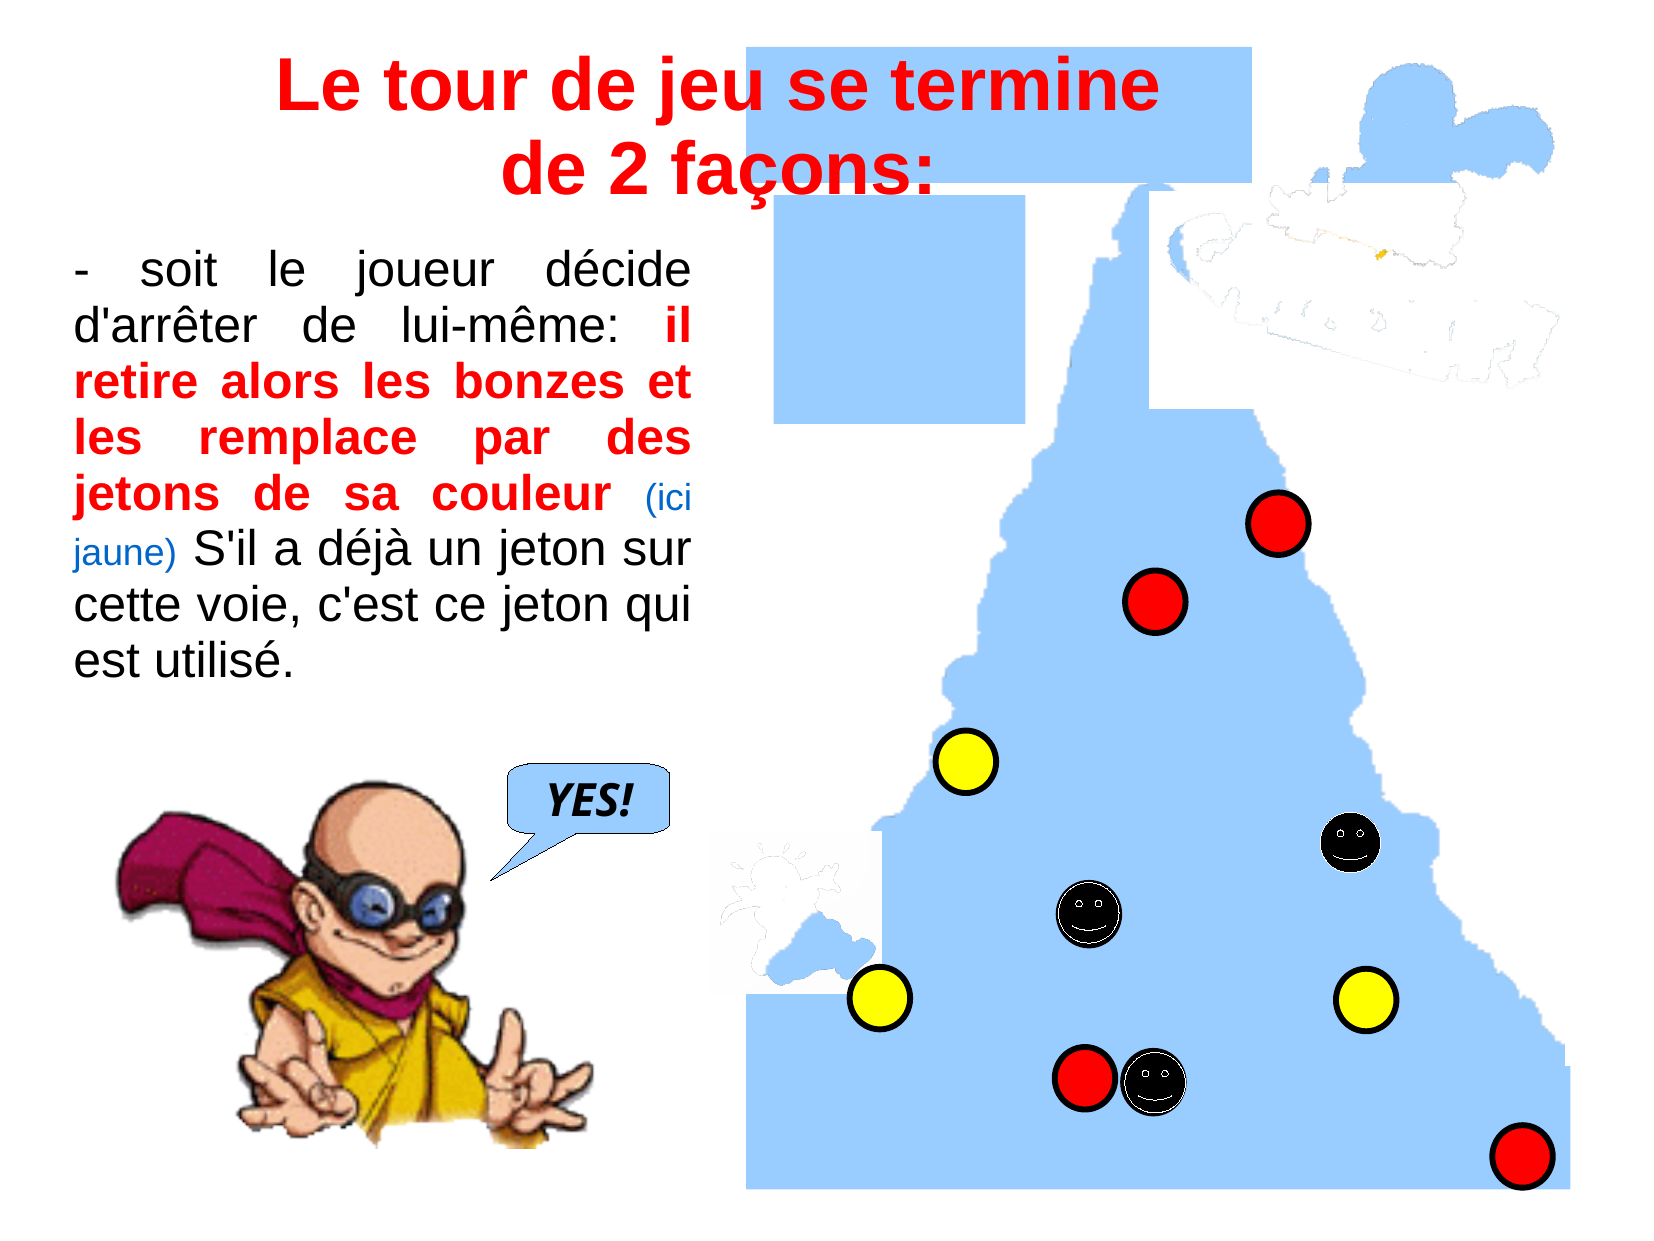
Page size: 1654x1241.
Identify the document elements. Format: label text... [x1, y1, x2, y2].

text_box [773, 218, 1026, 424]
text_box [849, 966, 911, 1030]
text_box [1058, 882, 1120, 946]
text_box [1123, 1050, 1186, 1114]
text_box [1125, 570, 1186, 634]
text_box [1248, 492, 1309, 555]
text_box [1492, 1125, 1553, 1188]
text_box YES! [490, 763, 670, 881]
picture [78, 771, 614, 1149]
text_box - soit le joueur décide d'arrêter de lui-même: il retire alors les bonzes et les remplace par des jetons de sa couleur (ici jaune) S'il a déjà un jeton sur cette voie, c'est ce jeton qui est utilisé. [58, 234, 708, 701]
picture [709, 29, 1616, 1196]
text_box [1320, 812, 1381, 873]
text_box [1054, 1046, 1116, 1110]
text_box Le tour de jeu se termine de 2 façons: [29, 35, 1409, 218]
text_box [935, 730, 997, 794]
text_box [1335, 968, 1397, 1032]
